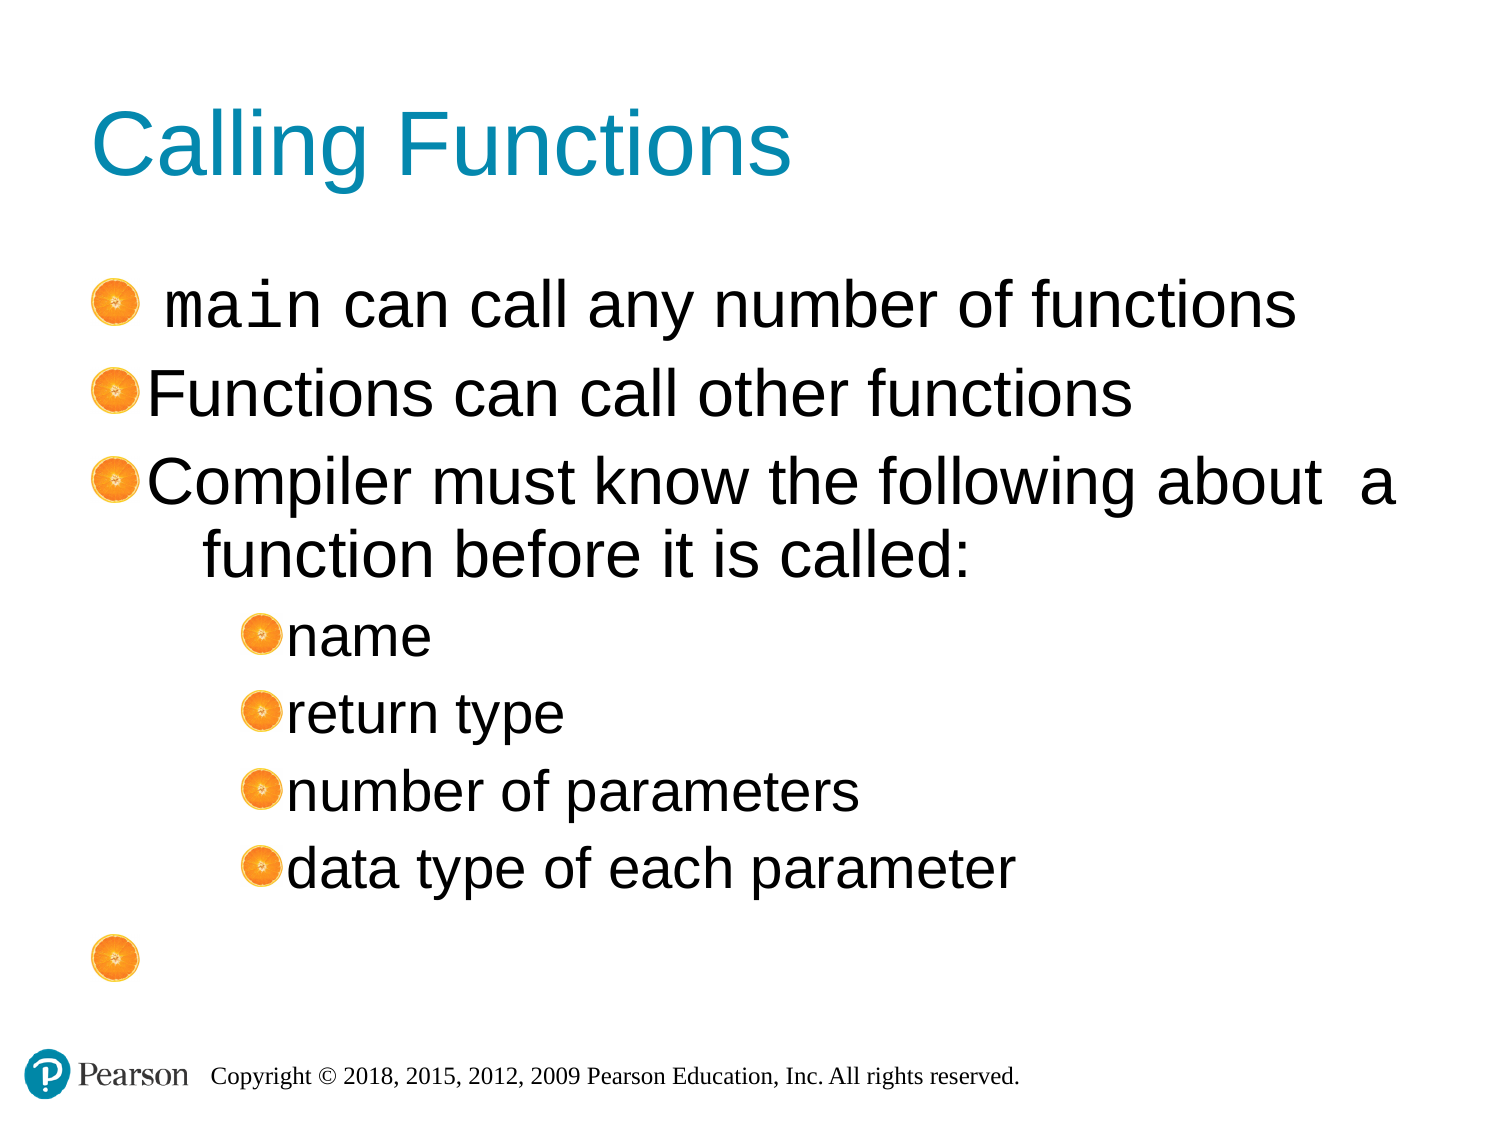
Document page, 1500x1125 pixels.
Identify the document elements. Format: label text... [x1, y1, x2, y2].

title Calling Functions [75, 45, 1426, 233]
list main can call any number of functions Functions can call other functions Compiler must know the following about a function before it is called: name return type number of parameters data type of each parameter [75, 262, 1426, 1005]
